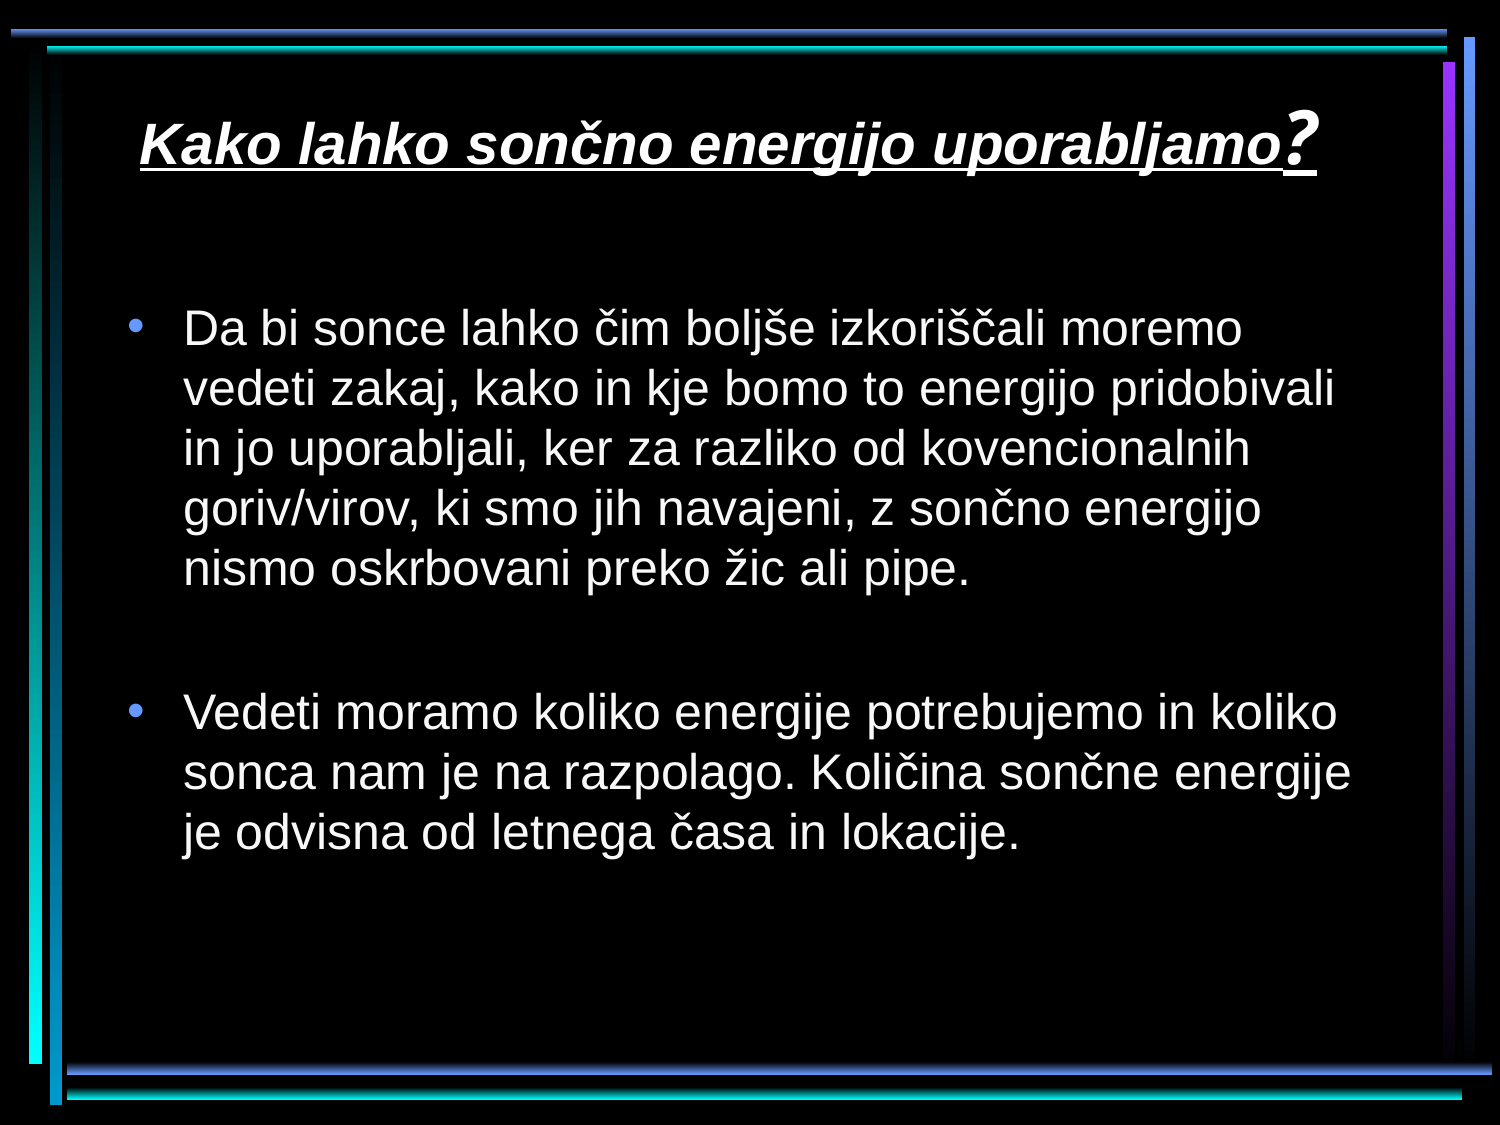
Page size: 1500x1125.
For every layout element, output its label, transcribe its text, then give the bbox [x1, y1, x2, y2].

list Da bi sonce lahko čim boljše izkoriščali moremo vedeti zakaj, kako in kje bomo to energijo pridobivali in jo uporabljali, ker za razliko od kovencionalnih goriv/virov, ki smo jih navajeni, z sončno energijo nismo oskrbovani preko žic ali pipe. Vedeti moramo koliko energije potrebujemo in koliko sonca nam je na razpolago. Količina sončne energije je odvisna od letnega časa in lokacije. [112, 287, 1388, 941]
title Kako lahko sončno energijo uporabljamo? [125, 0, 1400, 188]
